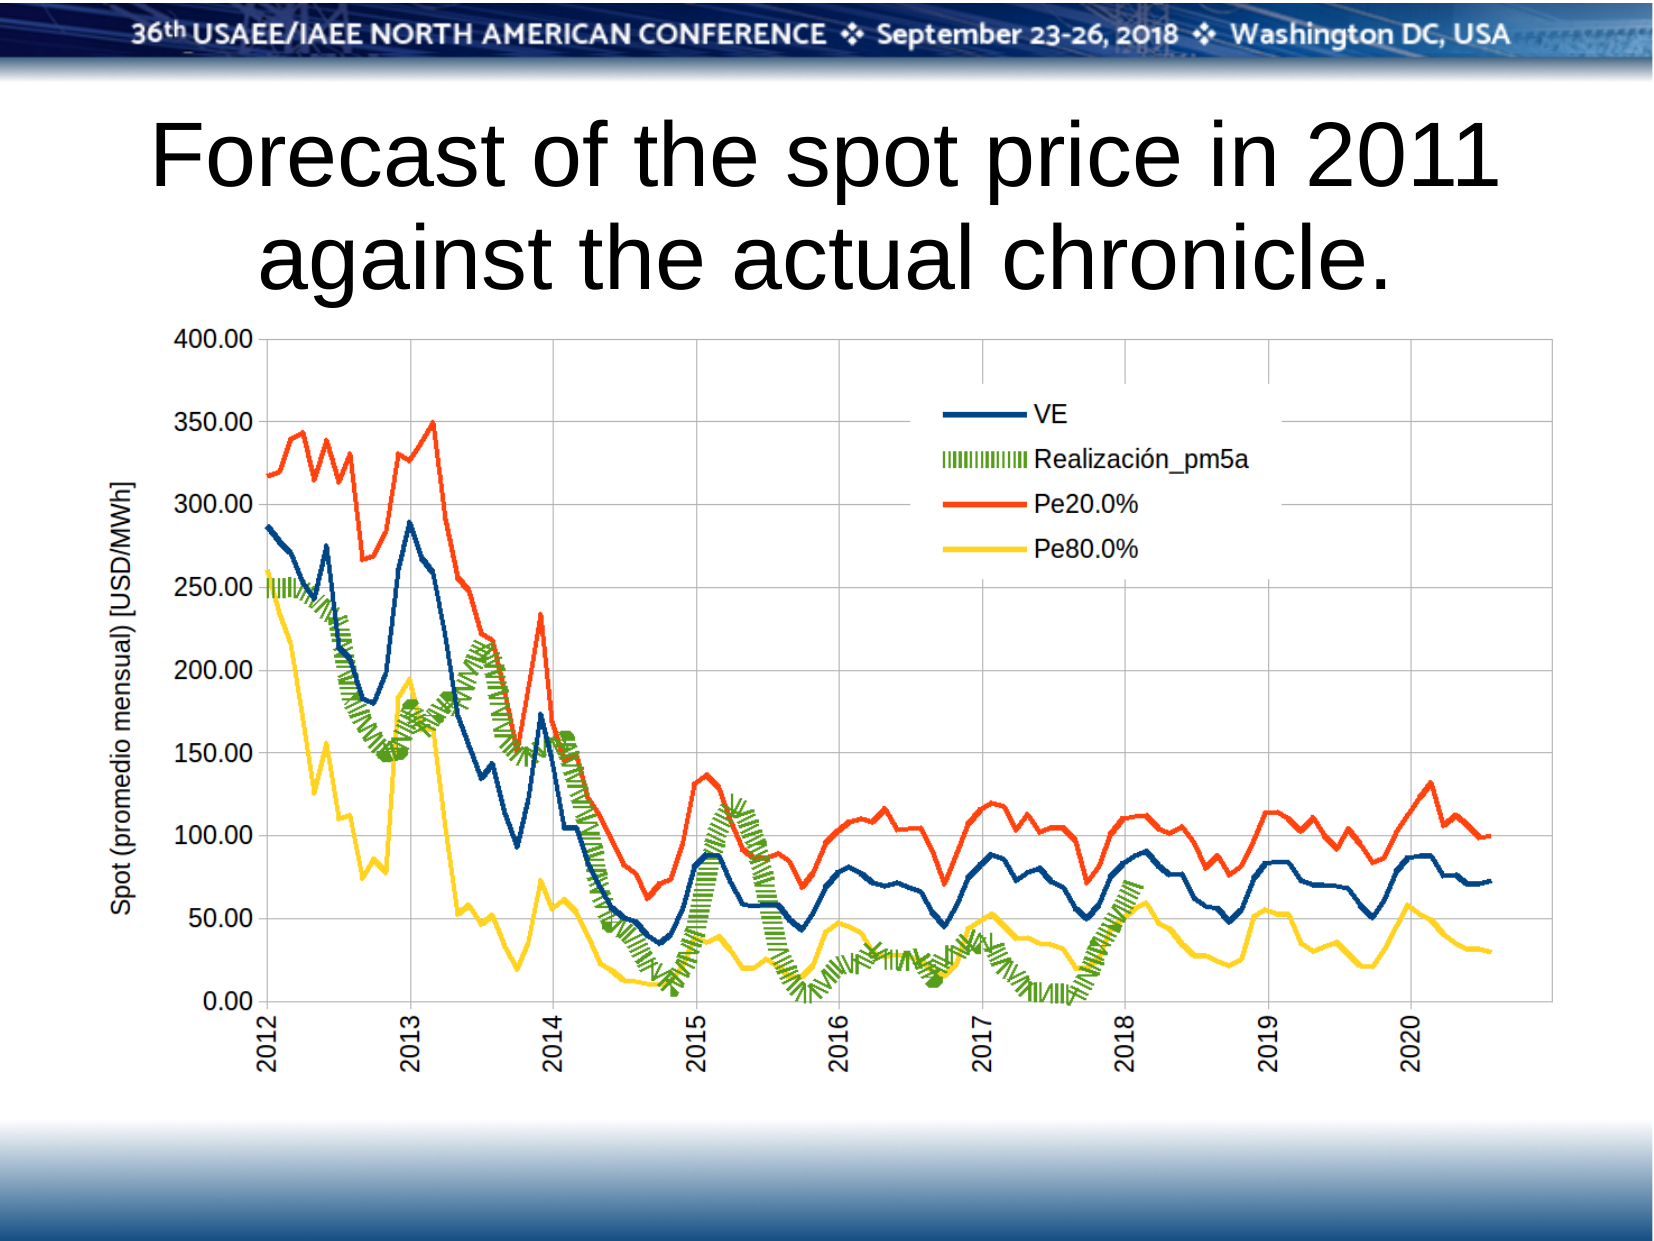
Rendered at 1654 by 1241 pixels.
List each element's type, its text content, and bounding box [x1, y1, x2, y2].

title Forecast of the spot price in 2011 against the actual chronicle. [82, 102, 1571, 310]
picture [0, 3, 1653, 1241]
